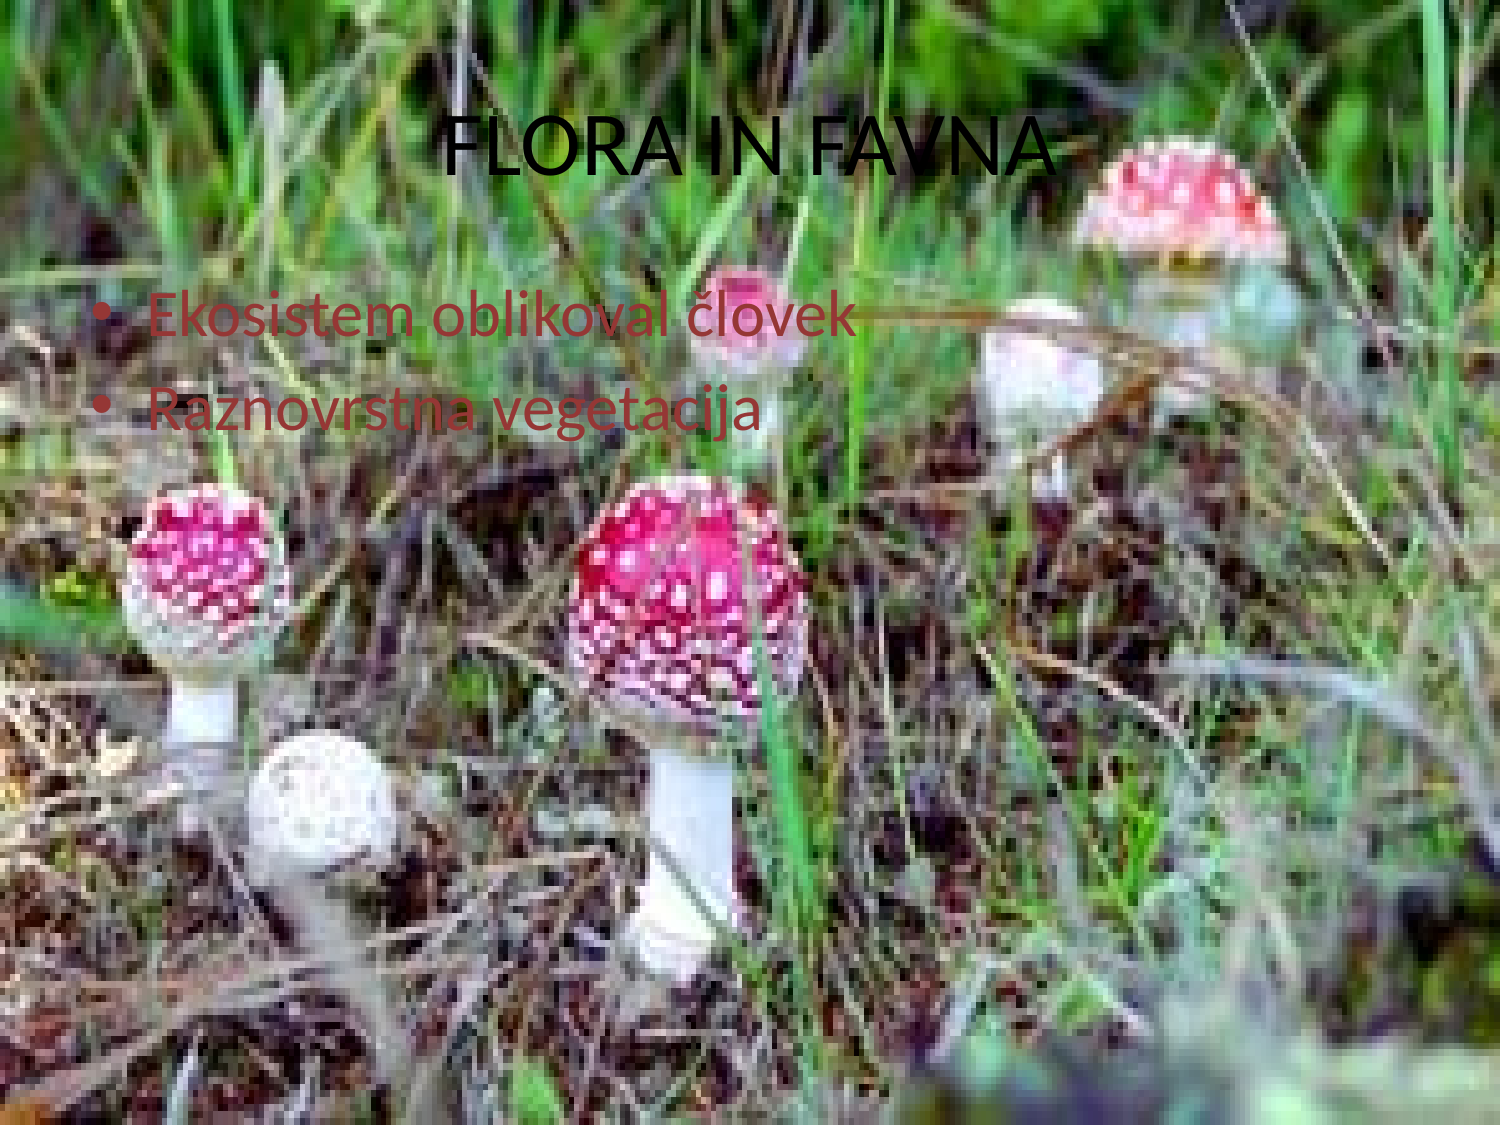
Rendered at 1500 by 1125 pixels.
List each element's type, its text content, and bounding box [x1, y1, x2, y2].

picture [0, 0, 1500, 1125]
list Ekosistem oblikoval človek Raznovrstna vegetacija [75, 262, 1425, 1005]
title FLORA IN FAVNA [75, 45, 1425, 233]
